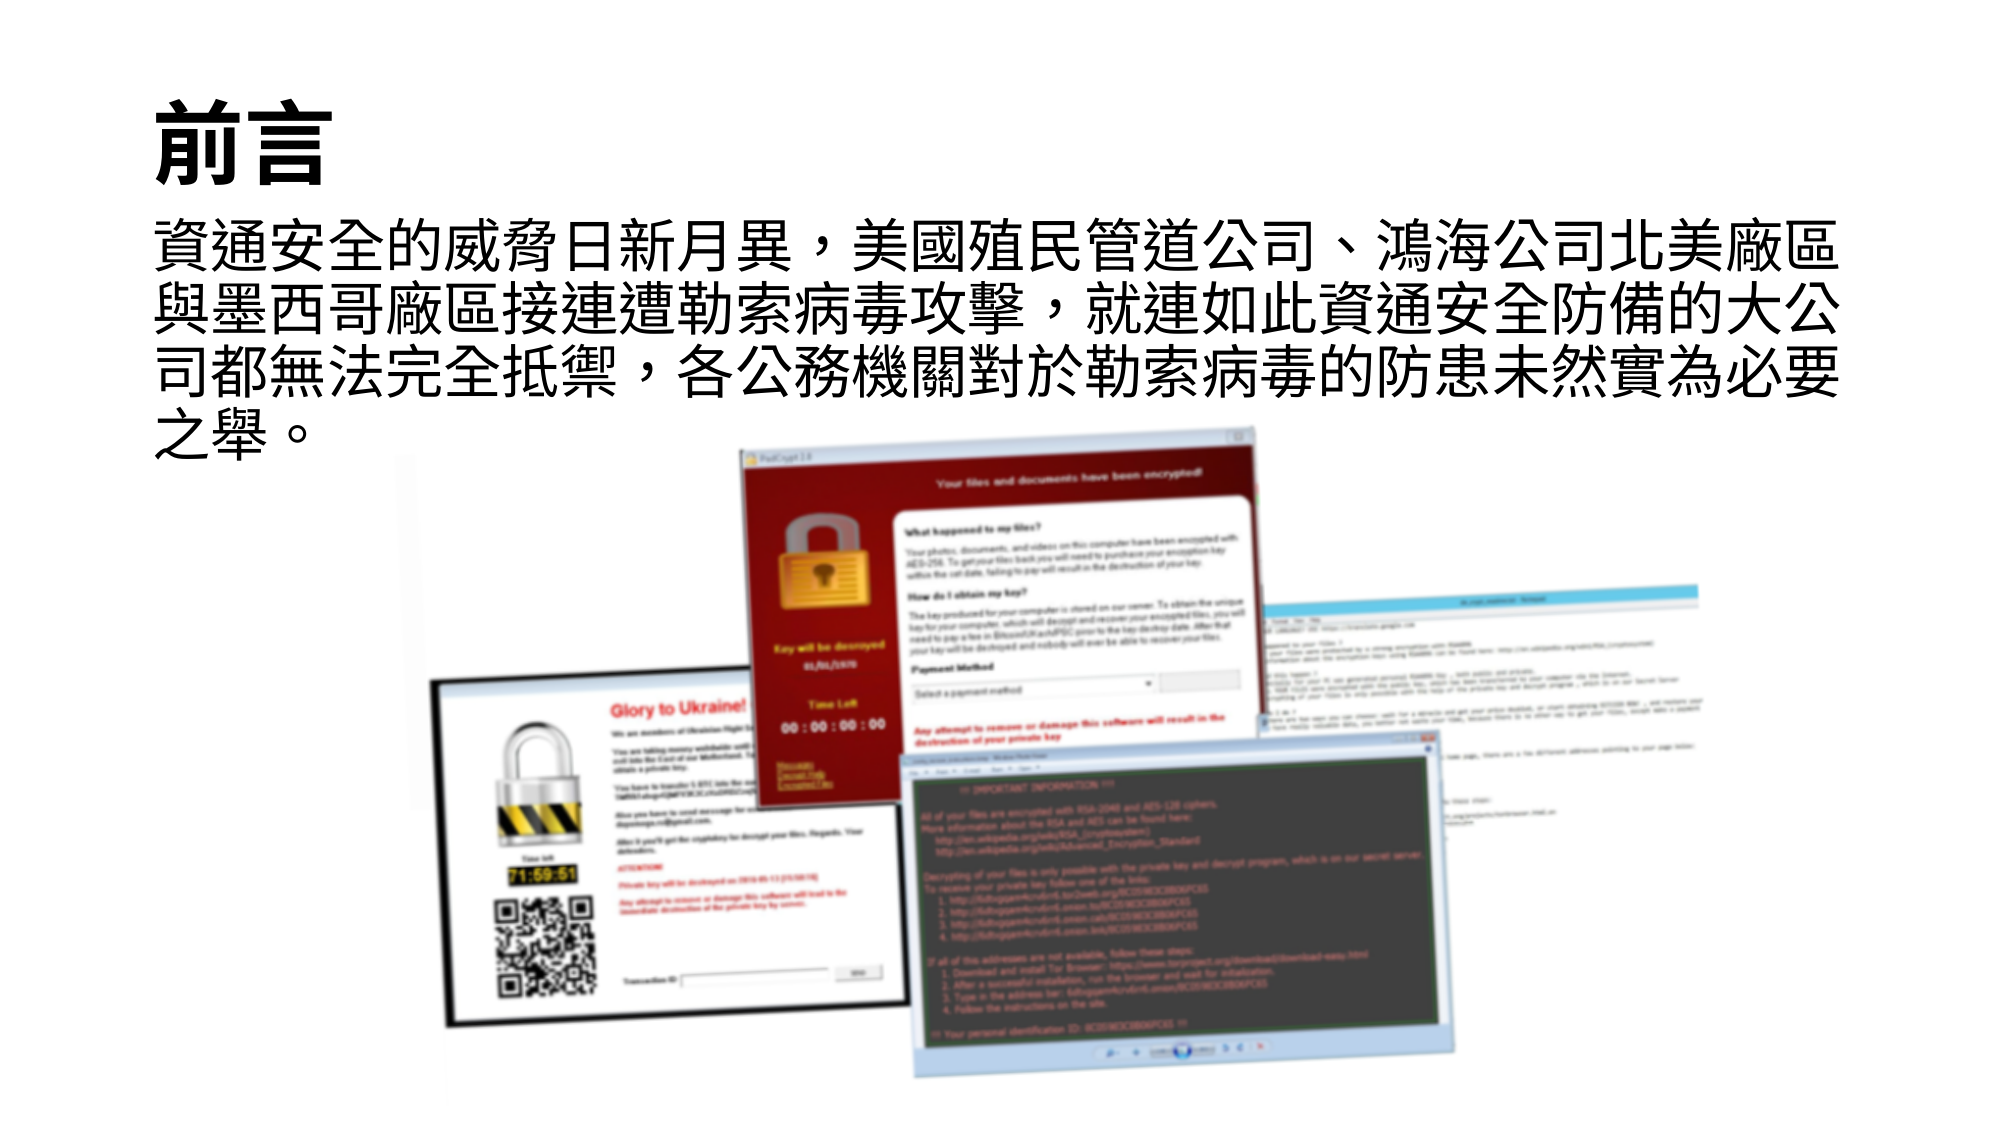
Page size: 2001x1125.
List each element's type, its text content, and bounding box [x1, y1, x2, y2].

picture [379, 694, 1738, 1124]
title 前言 [137, 39, 1863, 209]
list 資通安全的威脅日新月異，美國殖民管道公司、鴻海公司北美廠區與墨西哥廠區接連遭勒索病毒攻擊，就連如此資通安全防備的大公司都無法完全抵禦，各公務機關對於勒索病毒的防患未然實為必要之舉。 [137, 209, 1889, 694]
